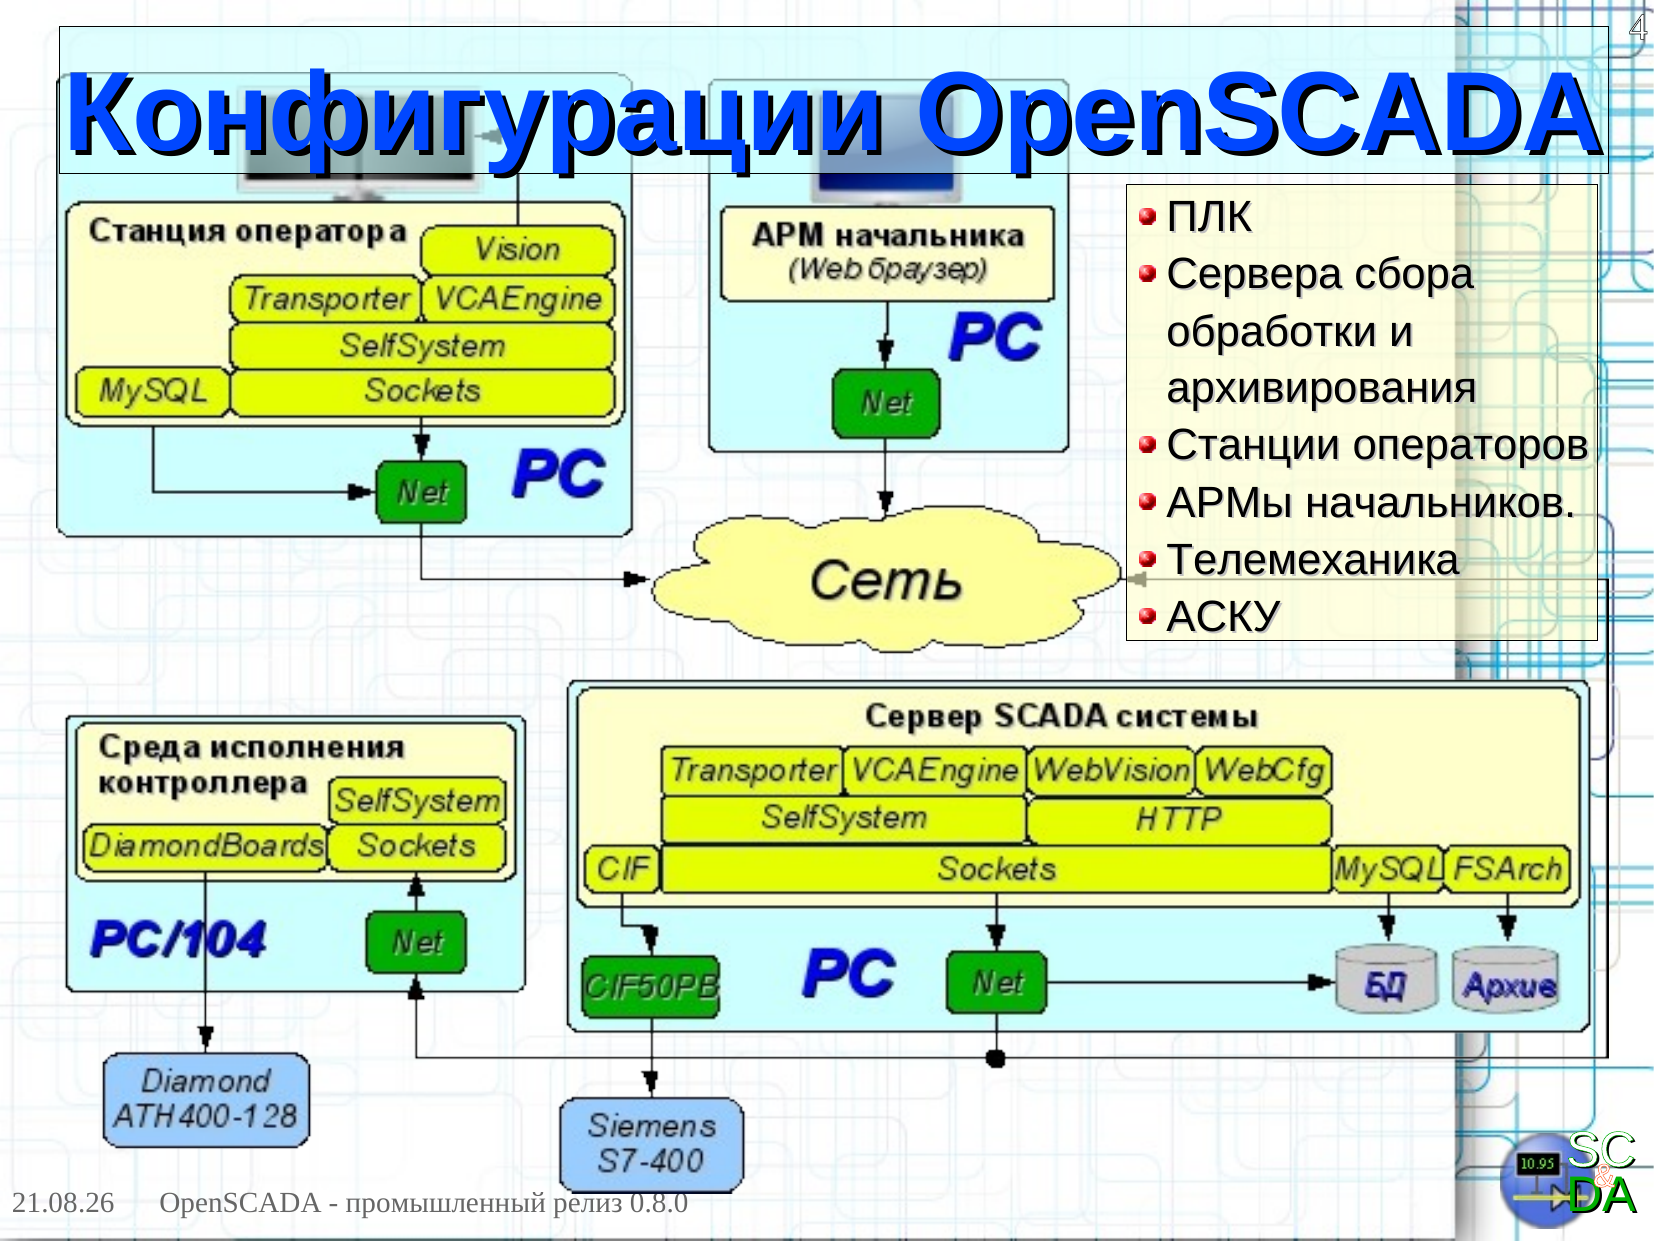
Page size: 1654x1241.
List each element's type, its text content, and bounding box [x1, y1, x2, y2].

picture [0, 0, 1654, 1241]
title Конфигурации OpenSCADA [59, 37, 1609, 164]
list ПЛК Сервера сбора обработки и архивирования Станции операторов АРМы начальников. Телемеханика АСКУ [1126, 184, 1598, 633]
